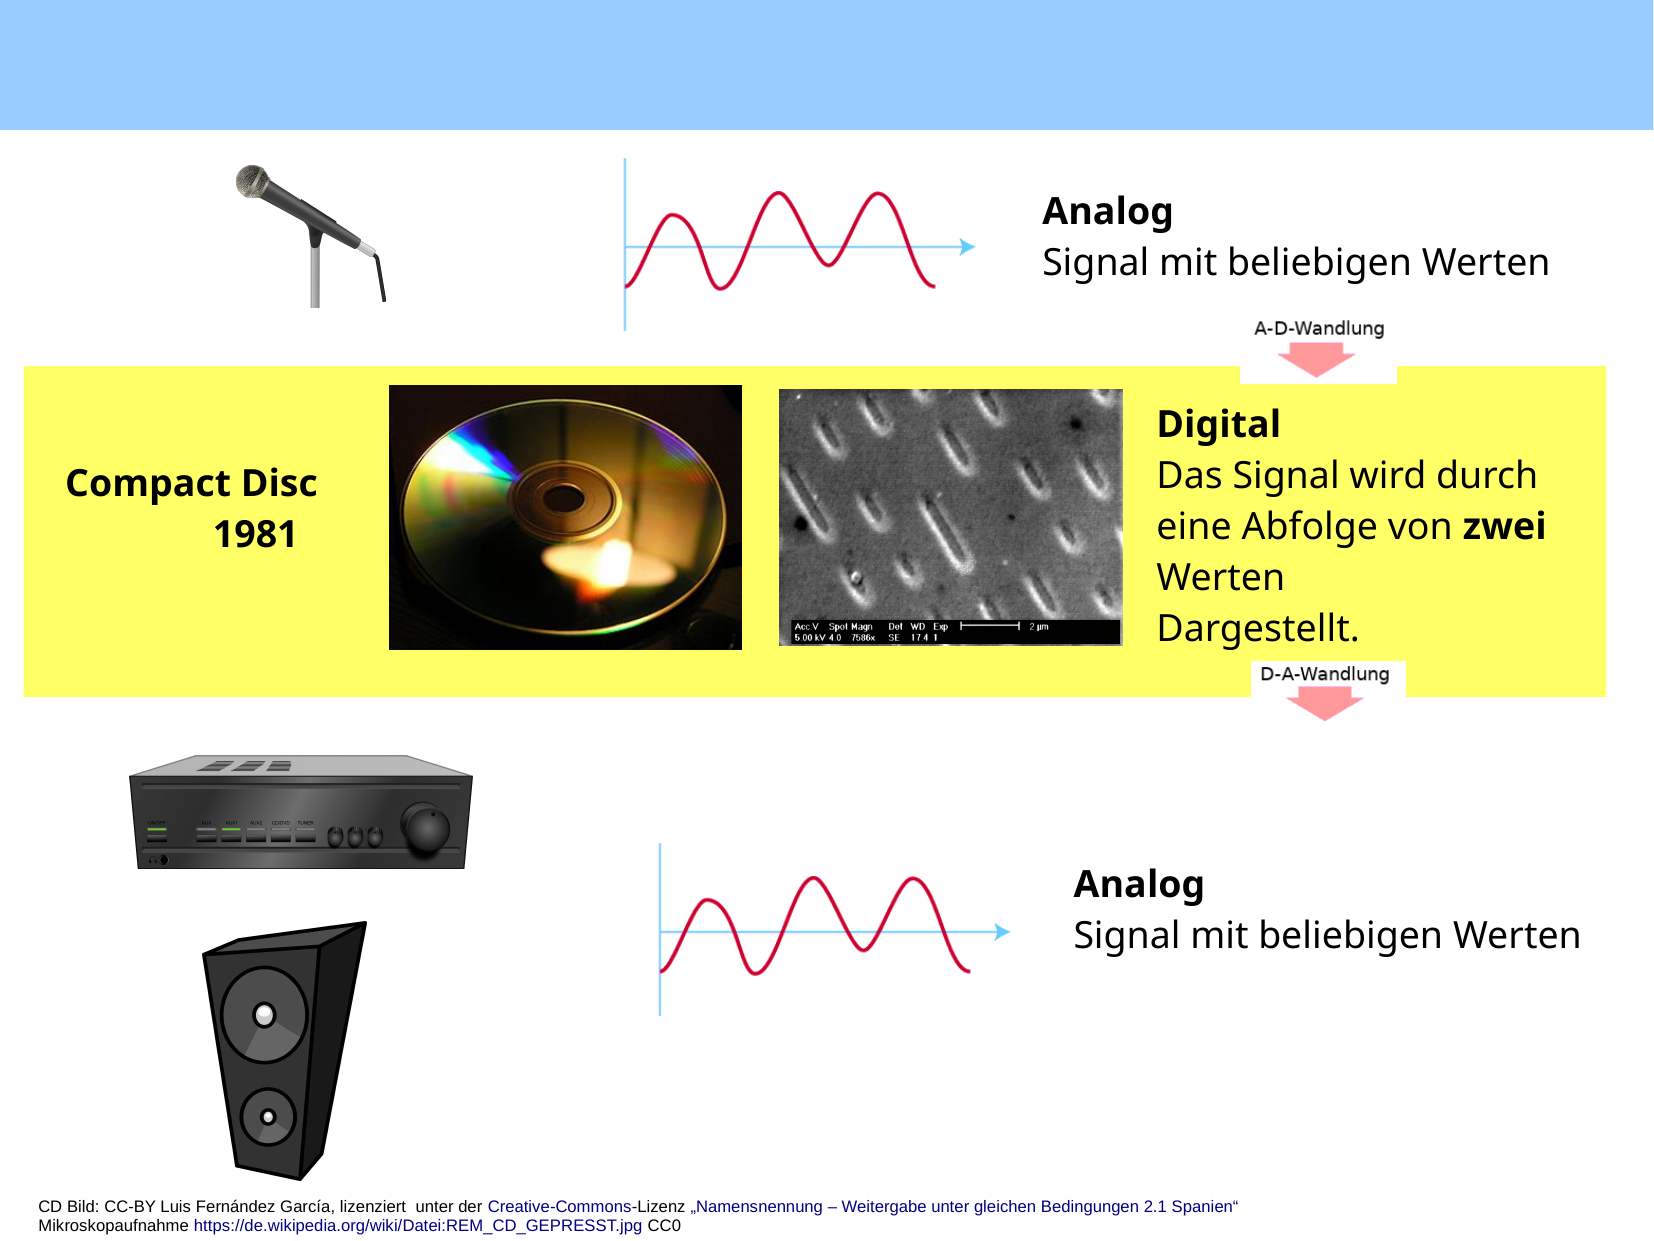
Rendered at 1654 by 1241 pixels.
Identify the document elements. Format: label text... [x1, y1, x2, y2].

text_box [0, 0, 1654, 130]
picture [389, 385, 742, 650]
picture [647, 838, 1016, 1016]
text_box Digital Das Signal wird durch eine Abfolge von zwei Werten Dargestellt. [1141, 389, 1607, 641]
picture [1240, 307, 1397, 384]
text_box [23, 366, 1607, 697]
picture [612, 153, 981, 331]
text_box Analog Signal mit beliebigen Werten [1027, 177, 1601, 287]
text_box Analog Signal mit beliebigen Werten [1058, 850, 1632, 960]
text_box Compact Disc 1981 [50, 448, 367, 559]
text_box CD Bild: CC-BY Luis Fernández García, lizenziert unter der Creative-Commons-Lizenz „Namensnennung – Weitergabe unter gleichen Bedingungen 2.1 Spanien“ Mikroskopaufnahme https://de.wikipedia.org/wiki/Datei:REM_CD_GEPRESST.jpg CC0 [23, 1190, 1300, 1241]
picture [779, 389, 1123, 646]
picture [1251, 661, 1406, 726]
picture [236, 165, 386, 308]
picture [202, 921, 367, 1181]
picture [129, 755, 473, 869]
